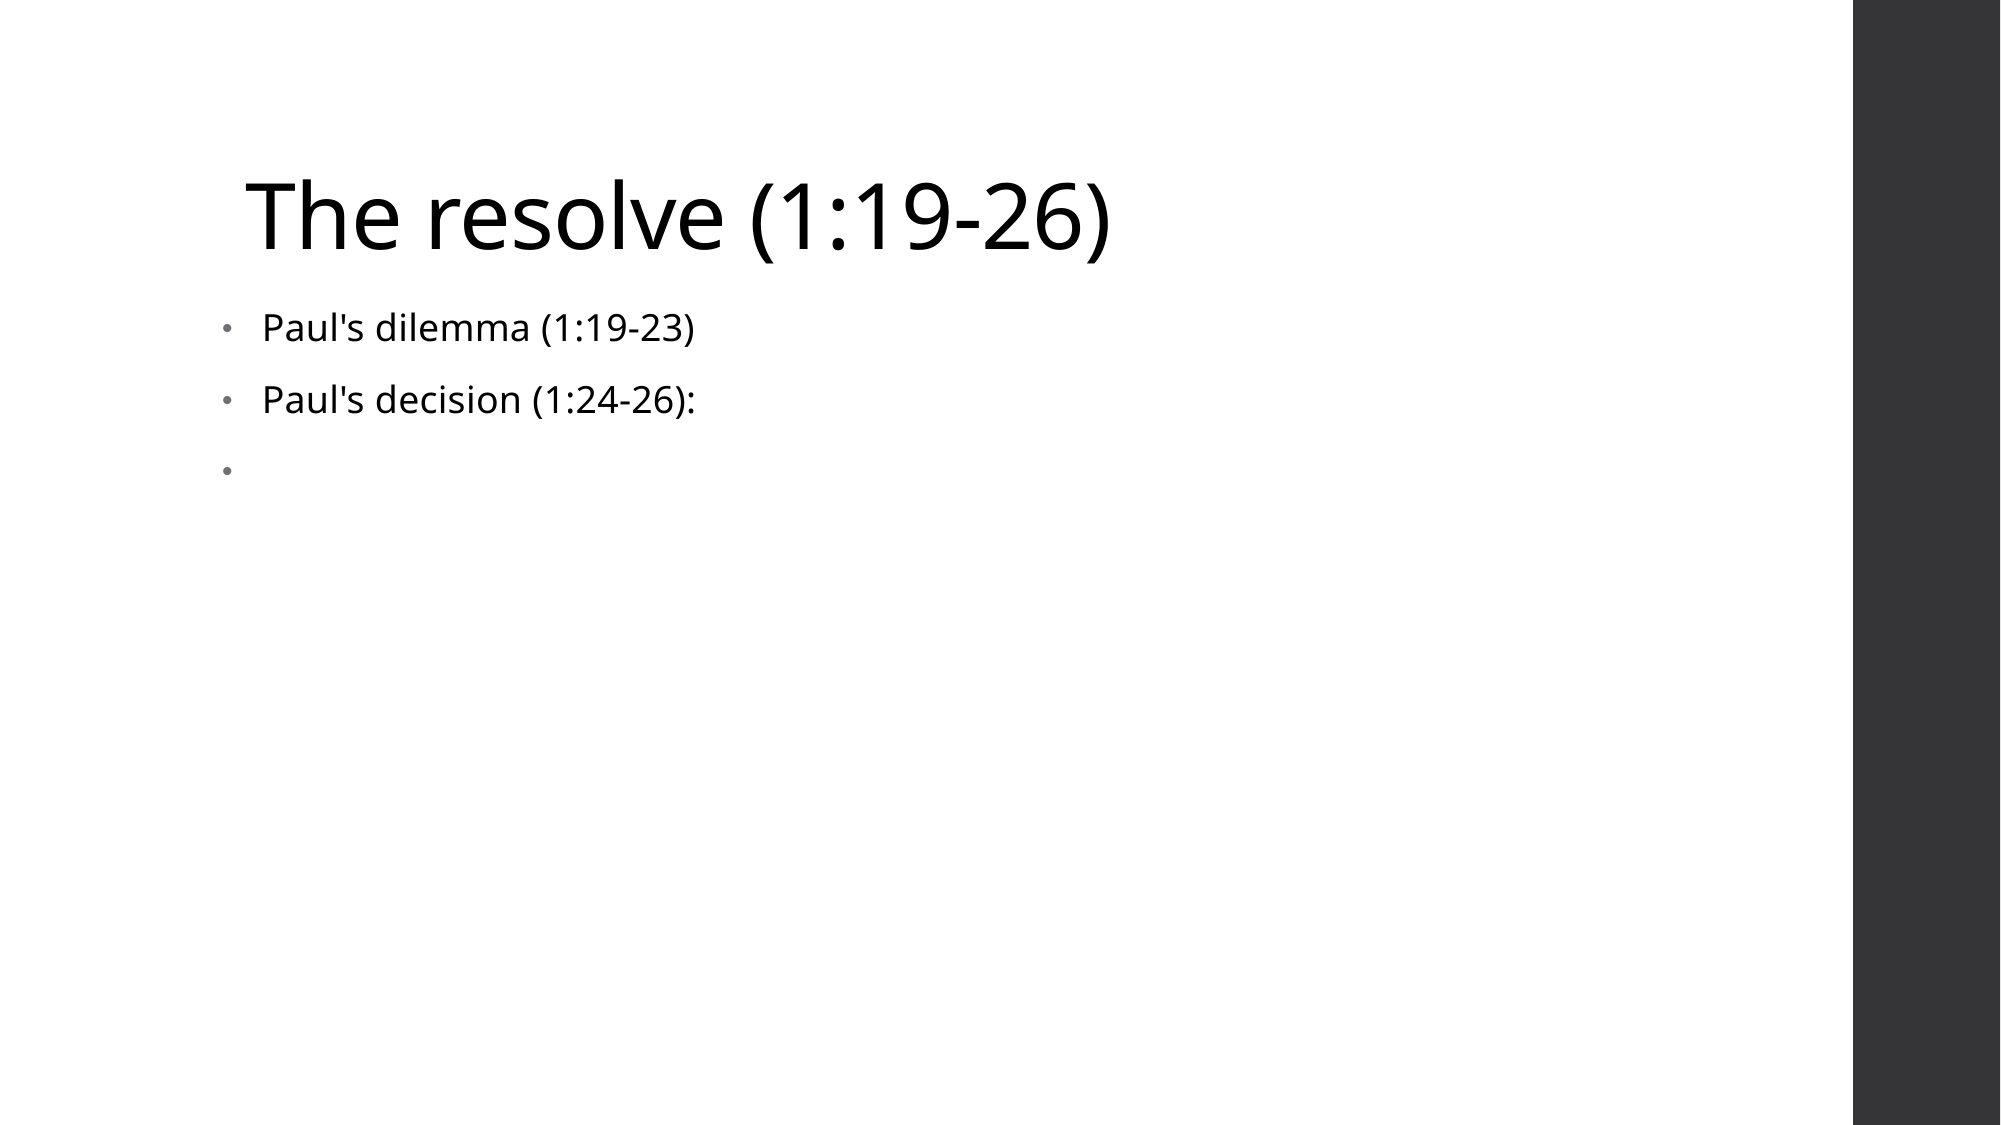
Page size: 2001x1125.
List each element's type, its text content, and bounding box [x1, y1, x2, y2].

title The resolve (1:19-26) [206, 60, 1797, 278]
list Paul's dilemma (1:19-23) Paul's decision (1:24-26): [206, 299, 1617, 1014]
